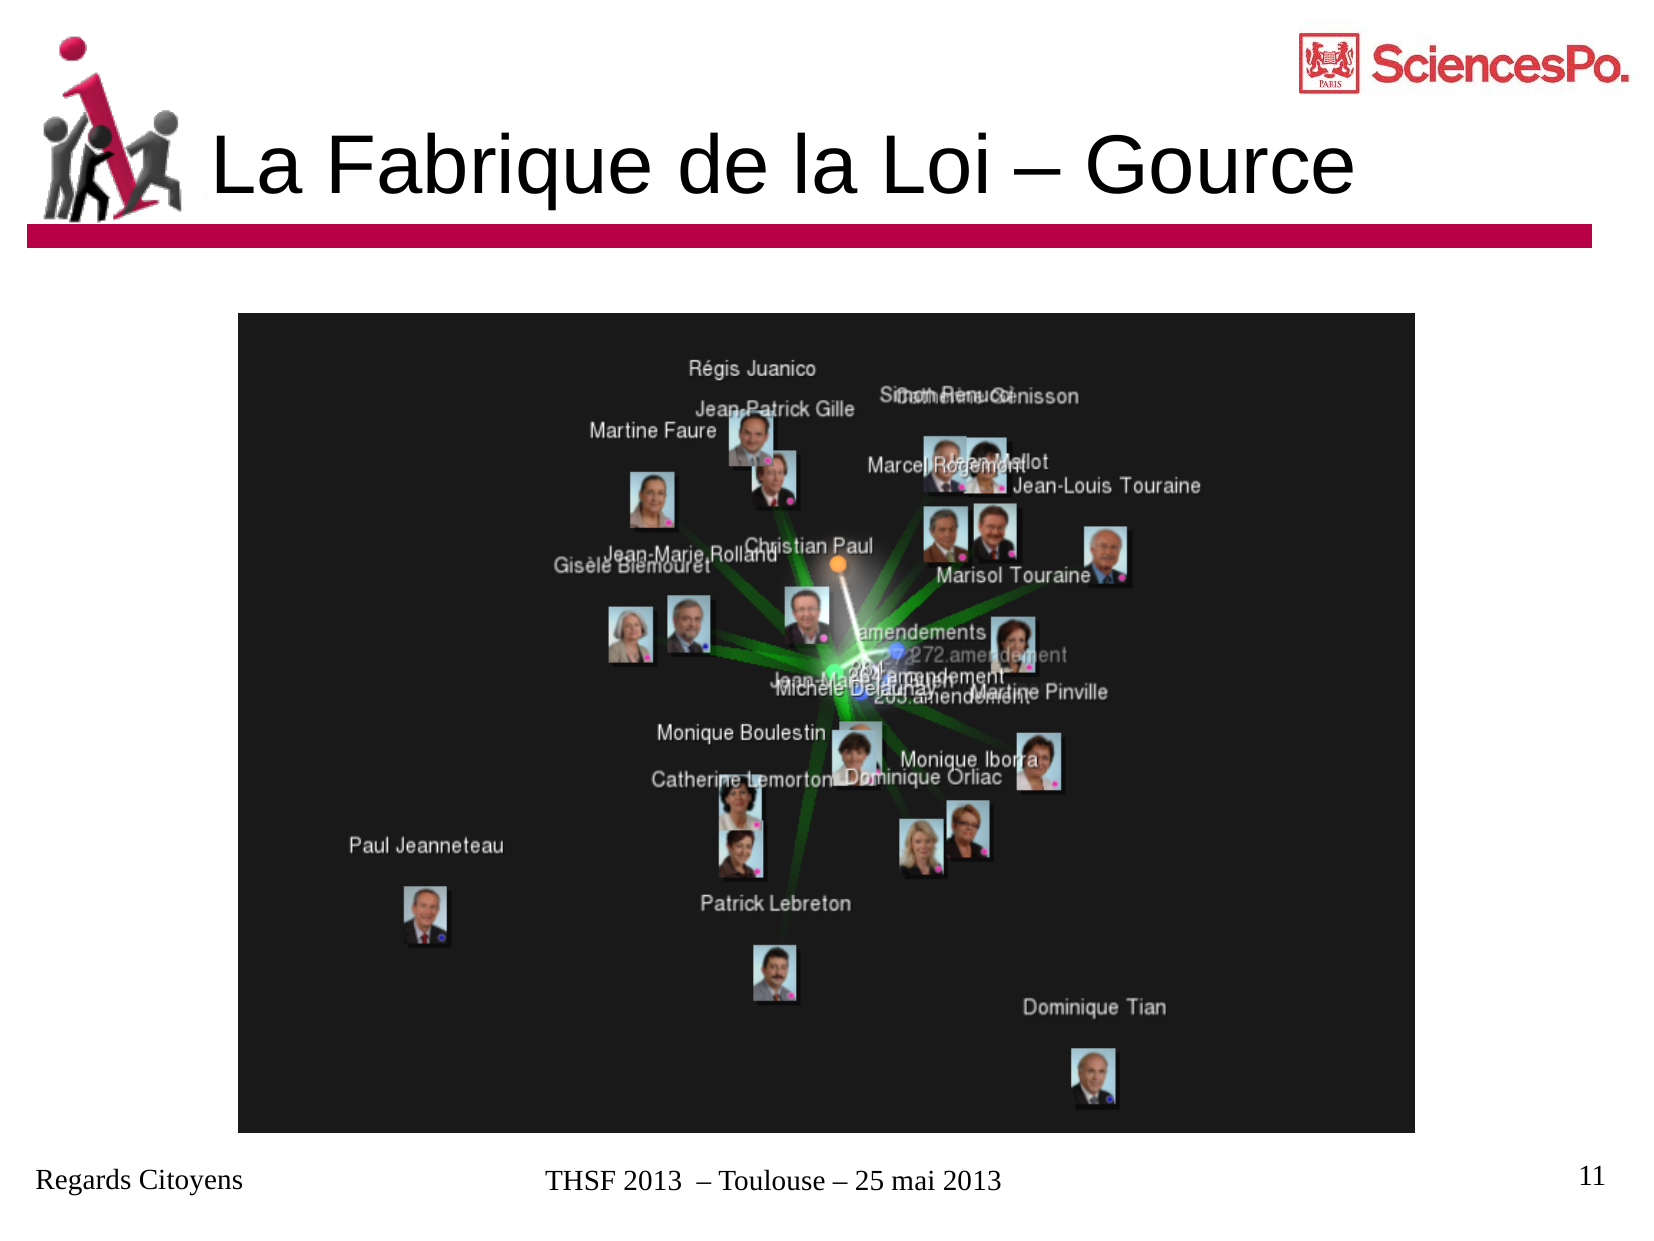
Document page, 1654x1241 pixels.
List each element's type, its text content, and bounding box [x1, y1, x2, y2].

title La Fabrique de la Loi – Gource [210, 68, 1599, 261]
picture [1299, 5, 1654, 125]
picture [238, 313, 1415, 1133]
picture [27, 31, 208, 224]
